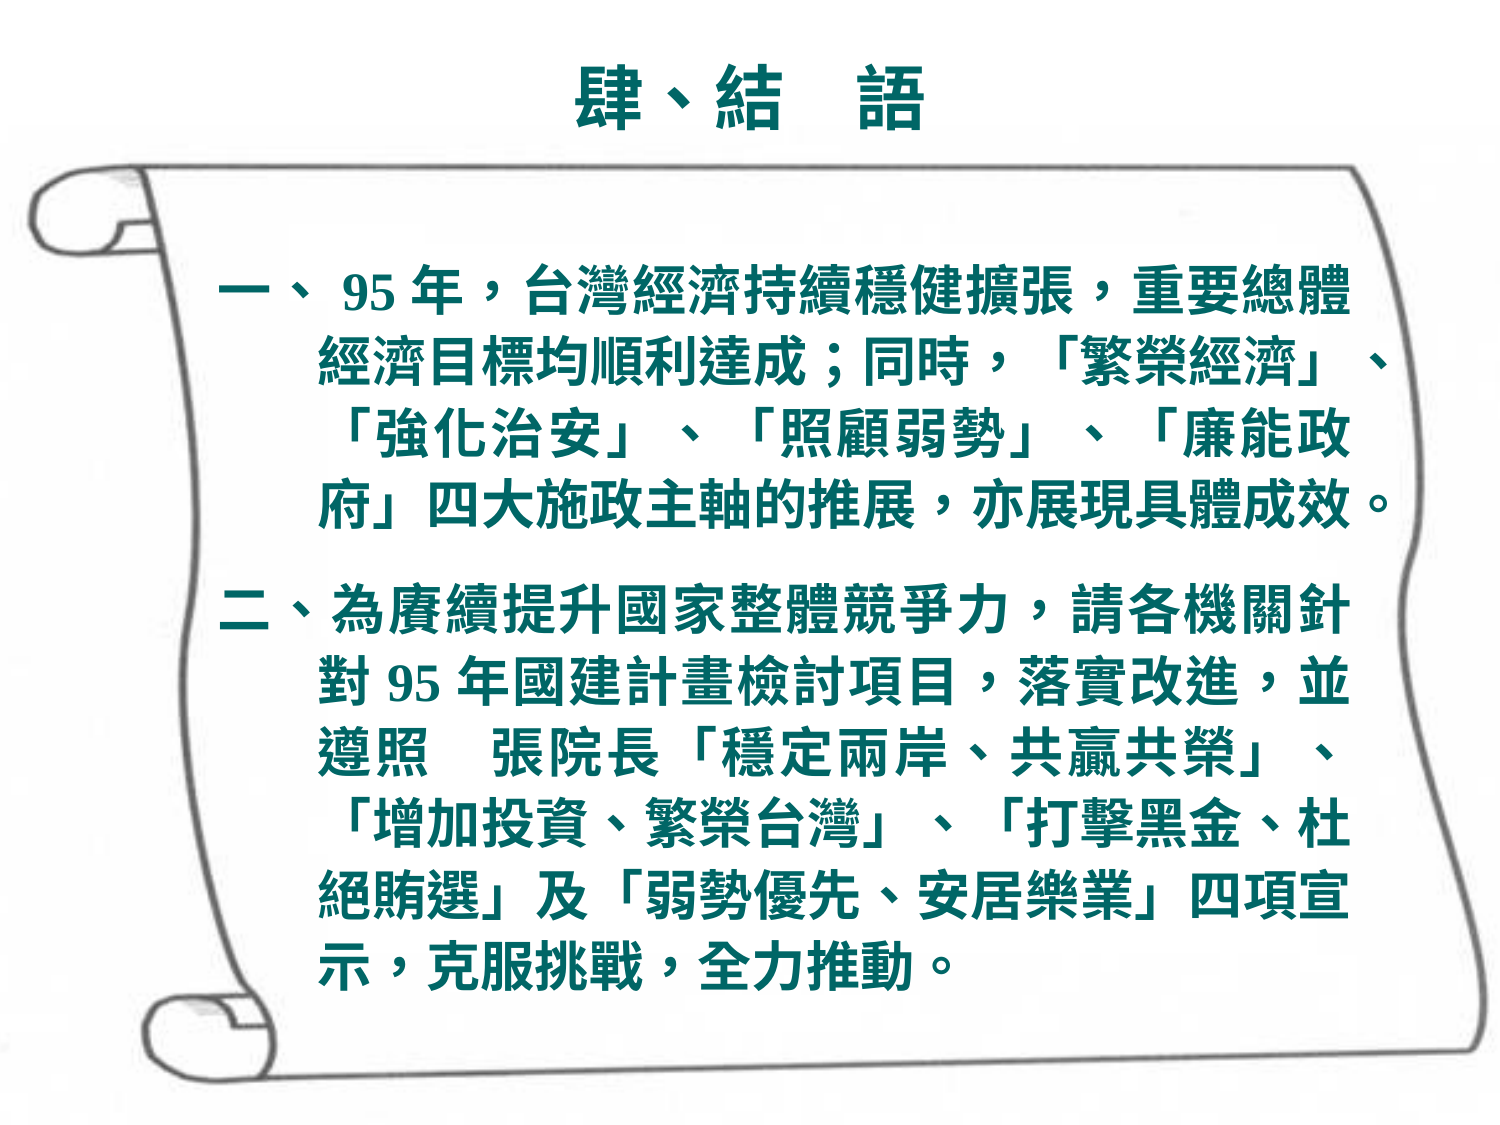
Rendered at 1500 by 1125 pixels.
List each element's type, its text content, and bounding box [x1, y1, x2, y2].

text_box 肆、結 語 [0, 43, 1500, 149]
text_box 一、95年，台灣經濟持續穩健擴張，重要總體經濟目標均順利達成；同時，「繁榮經濟」、「強化治安」、「照顧弱勢」、「廉能政府」四大施政主軸的推展，亦展現具體成效。 二、為賡續提升國家整體競爭力，請各機關針對95年國建計畫檢討項目，落實改進，並遵照 張院長「穩定兩岸、共贏共榮」、「增加投資、繁榮台灣」、「打擊黑金、杜絕賄選」及「弱勢優先、安居樂業」四項宣示，克服挑戰，全力推動。 [215, 187, 1355, 1061]
picture [0, 149, 1500, 1125]
